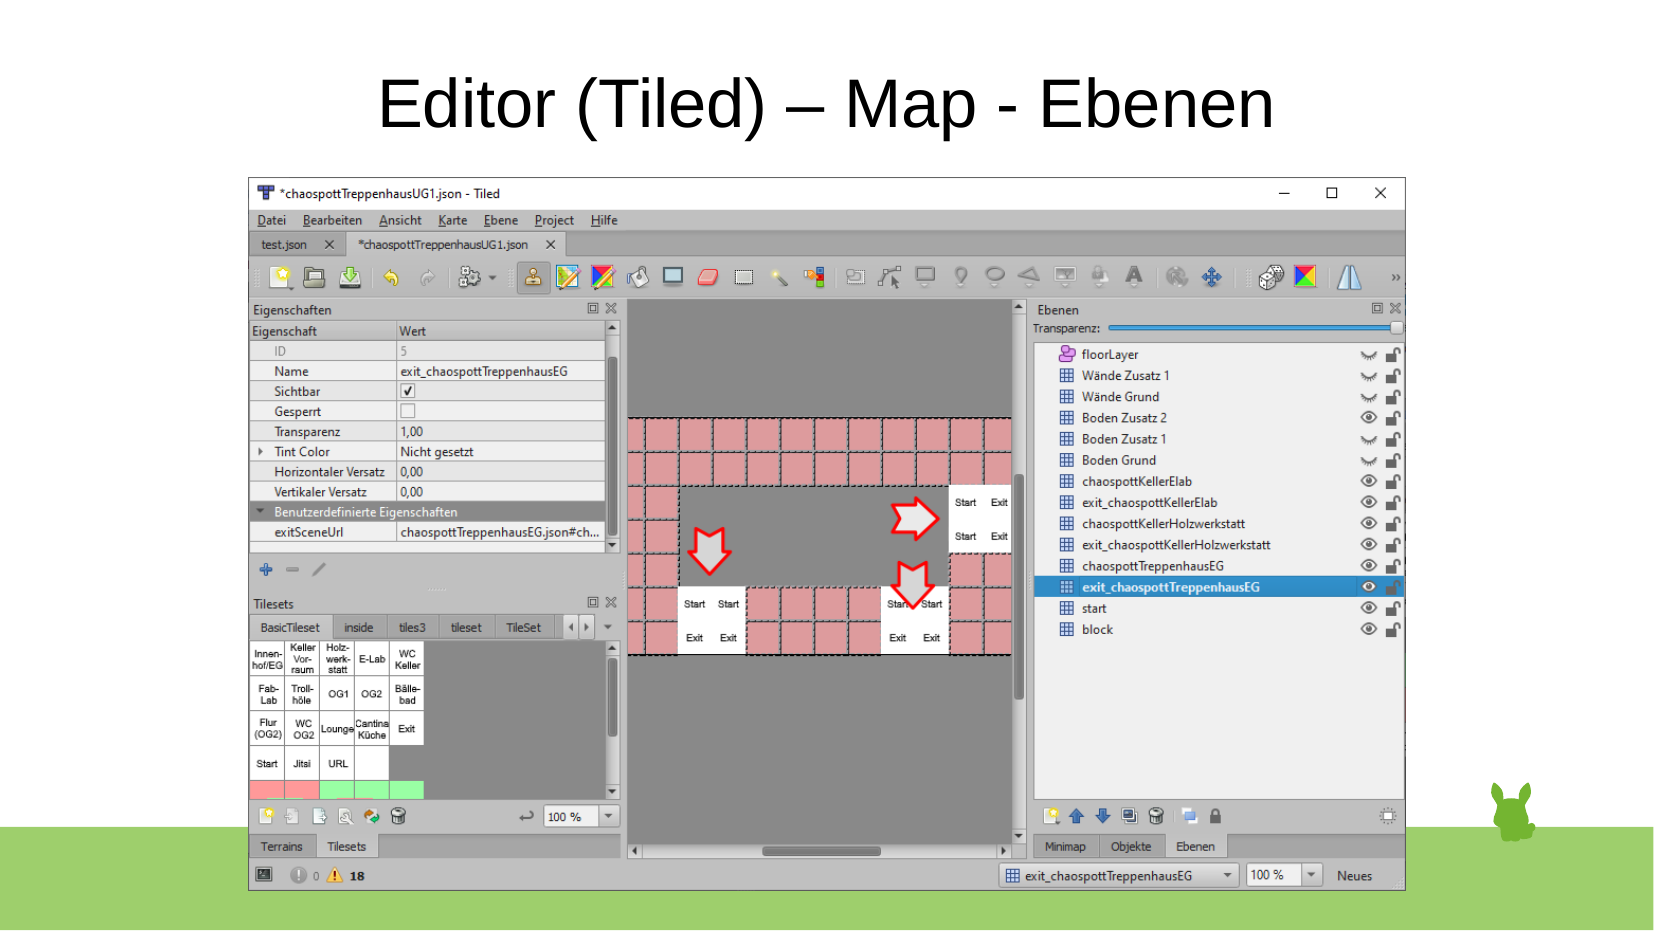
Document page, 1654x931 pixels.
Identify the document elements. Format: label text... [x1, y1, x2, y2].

title Editor (Tiled) – Map - Ebenen [88, 29, 1565, 178]
picture [248, 177, 1406, 891]
